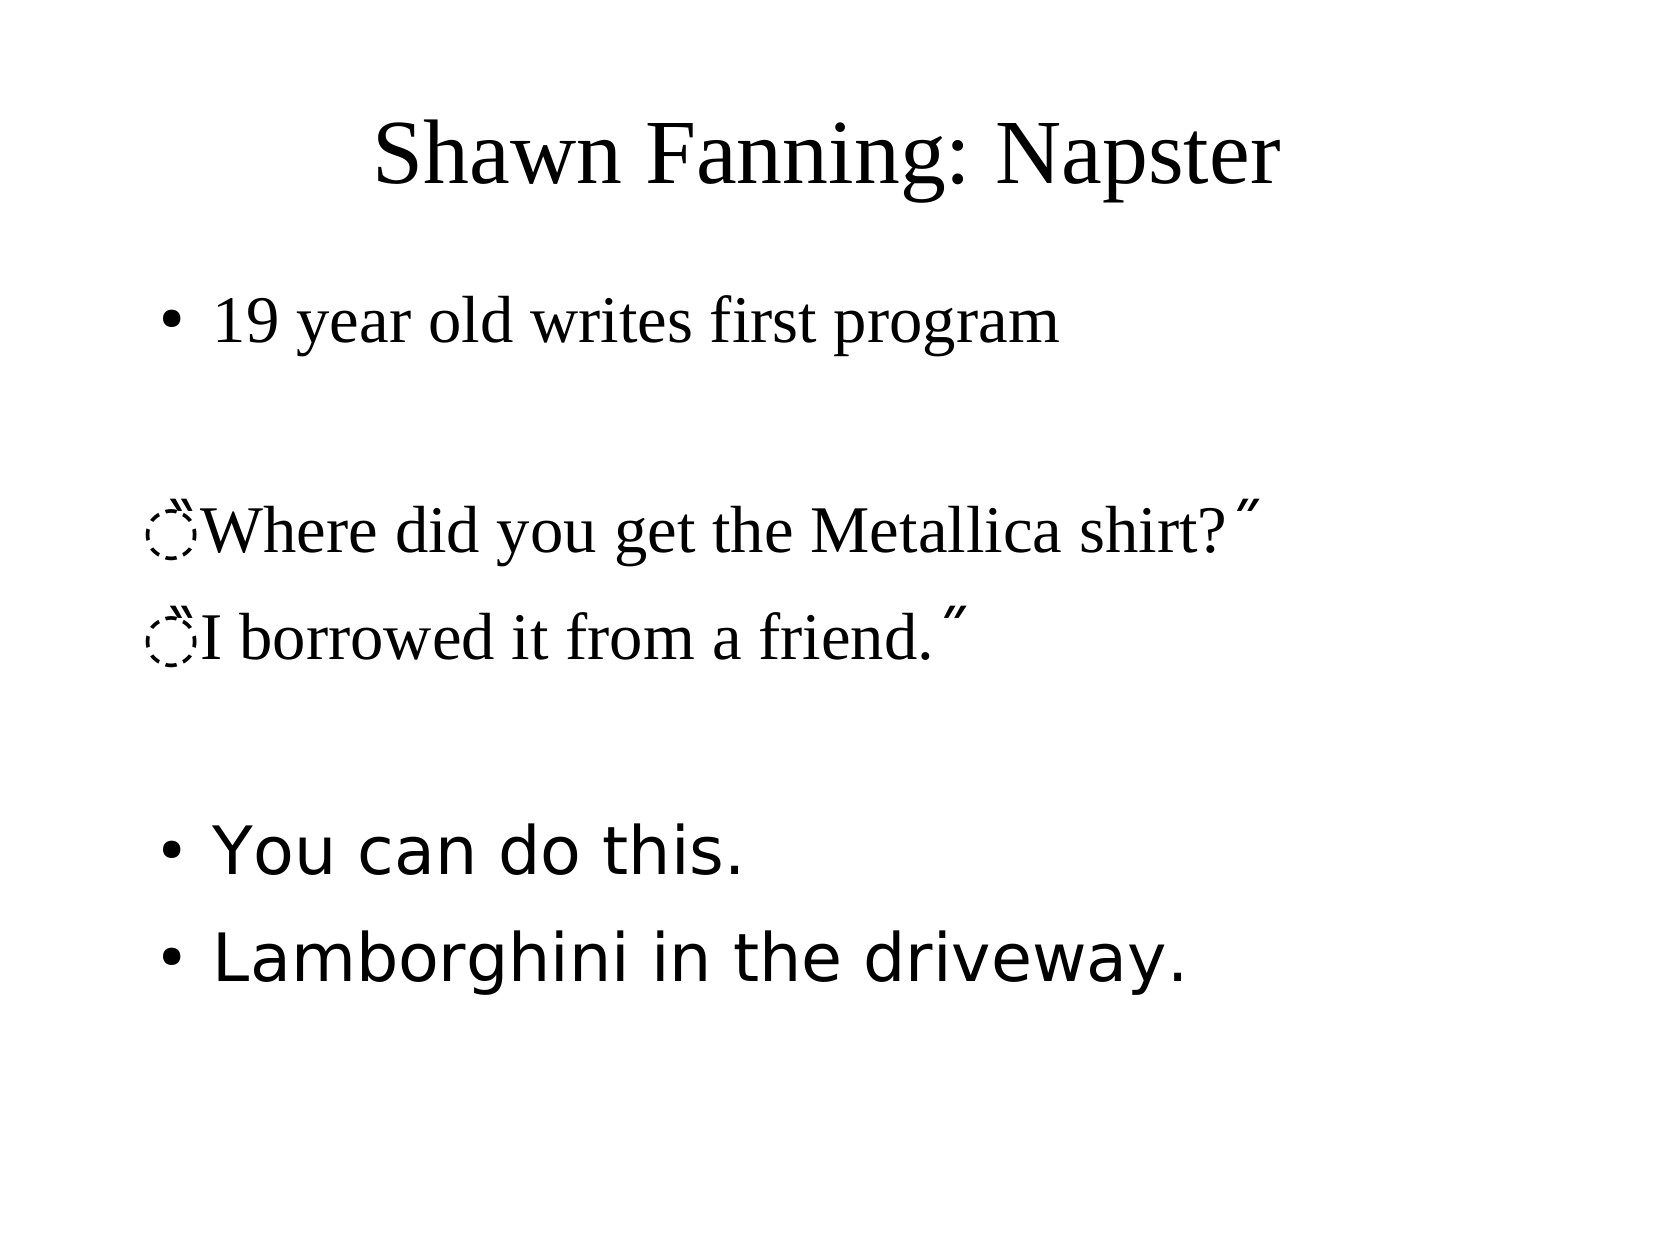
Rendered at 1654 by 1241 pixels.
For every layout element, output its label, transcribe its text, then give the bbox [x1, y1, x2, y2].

title Shawn Fanning: Napster [82, 49, 1571, 257]
list 19 year old writes first program ̏Where did you get the Metallica shirt?˝ ̏I borrowed it from a friend.˝ You can do this. Lamborghini in the driveway. [124, 283, 1613, 1088]
